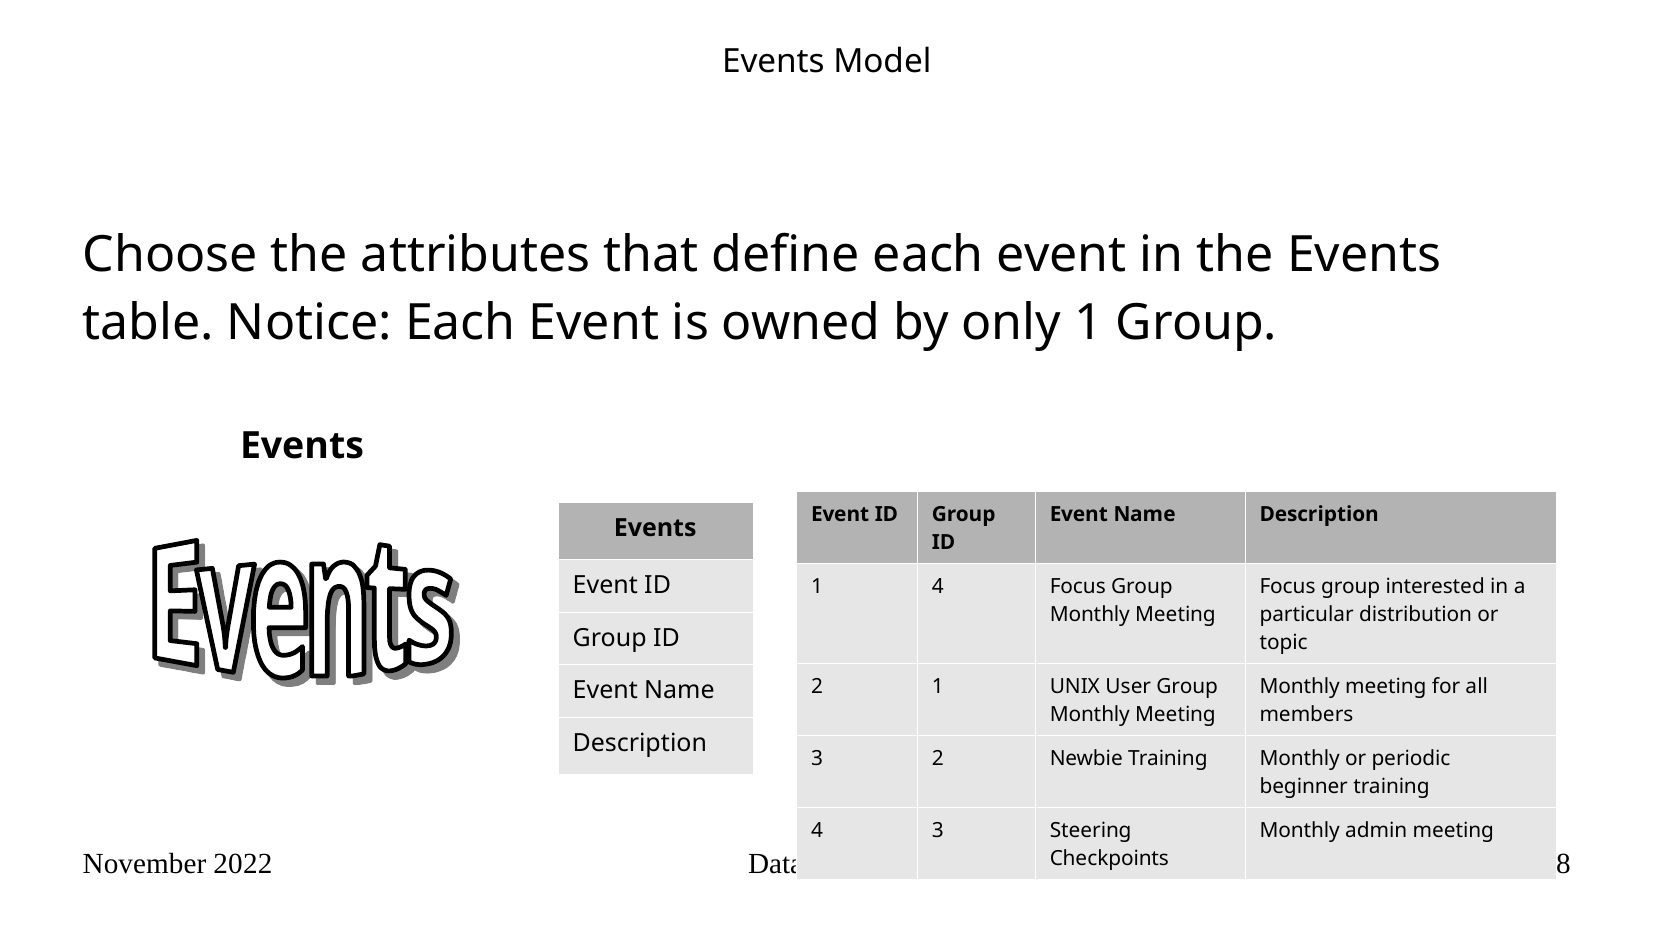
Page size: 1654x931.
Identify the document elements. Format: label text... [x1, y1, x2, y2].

table_cell Focus group interested in a particular distribution or topic [1246, 564, 1556, 663]
text_box Events [196, 564, 255, 673]
table_cell 3 [797, 736, 917, 807]
table_header Event ID [797, 492, 917, 563]
table_header Description [1246, 492, 1556, 563]
table_cell Event Name [559, 665, 753, 717]
text_box Events [154, 540, 197, 666]
table_header Events [559, 503, 753, 559]
text_box Events [311, 562, 364, 677]
table_cell 2 [797, 664, 917, 735]
text_box Events [253, 562, 306, 679]
table_cell Monthly or periodic beginner training [1246, 736, 1556, 807]
table_header Group ID [918, 492, 1035, 563]
table_cell 1 [918, 664, 1035, 735]
table_cell Group ID [559, 613, 753, 664]
table_cell 3 [918, 808, 1035, 879]
table_cell 4 [797, 808, 917, 879]
list Choose the attributes that define each event in the Events table. Notice: Each Event is owned by only 1 Group. [82, 217, 1571, 793]
text_box Events [367, 544, 406, 671]
table_header Event Name [1036, 492, 1245, 563]
table_cell Monthly meeting for all members [1246, 664, 1556, 735]
text_box Events [204, 411, 400, 469]
table_cell Steering Checkpoints [1036, 808, 1245, 879]
table_cell Monthly admin meeting [1246, 808, 1556, 879]
table_cell 2 [918, 736, 1035, 807]
text_box Events [409, 570, 452, 665]
table_cell 1 [797, 564, 917, 663]
table_cell 4 [918, 564, 1035, 663]
table_cell Focus Group Monthly Meeting [1036, 564, 1245, 663]
table_cell Newbie Training [1036, 736, 1245, 807]
title Events Model [82, 37, 1571, 193]
table_cell Event ID [559, 560, 753, 612]
table_cell Description [559, 718, 753, 774]
table_cell UNIX User Group Monthly Meeting [1036, 664, 1245, 735]
